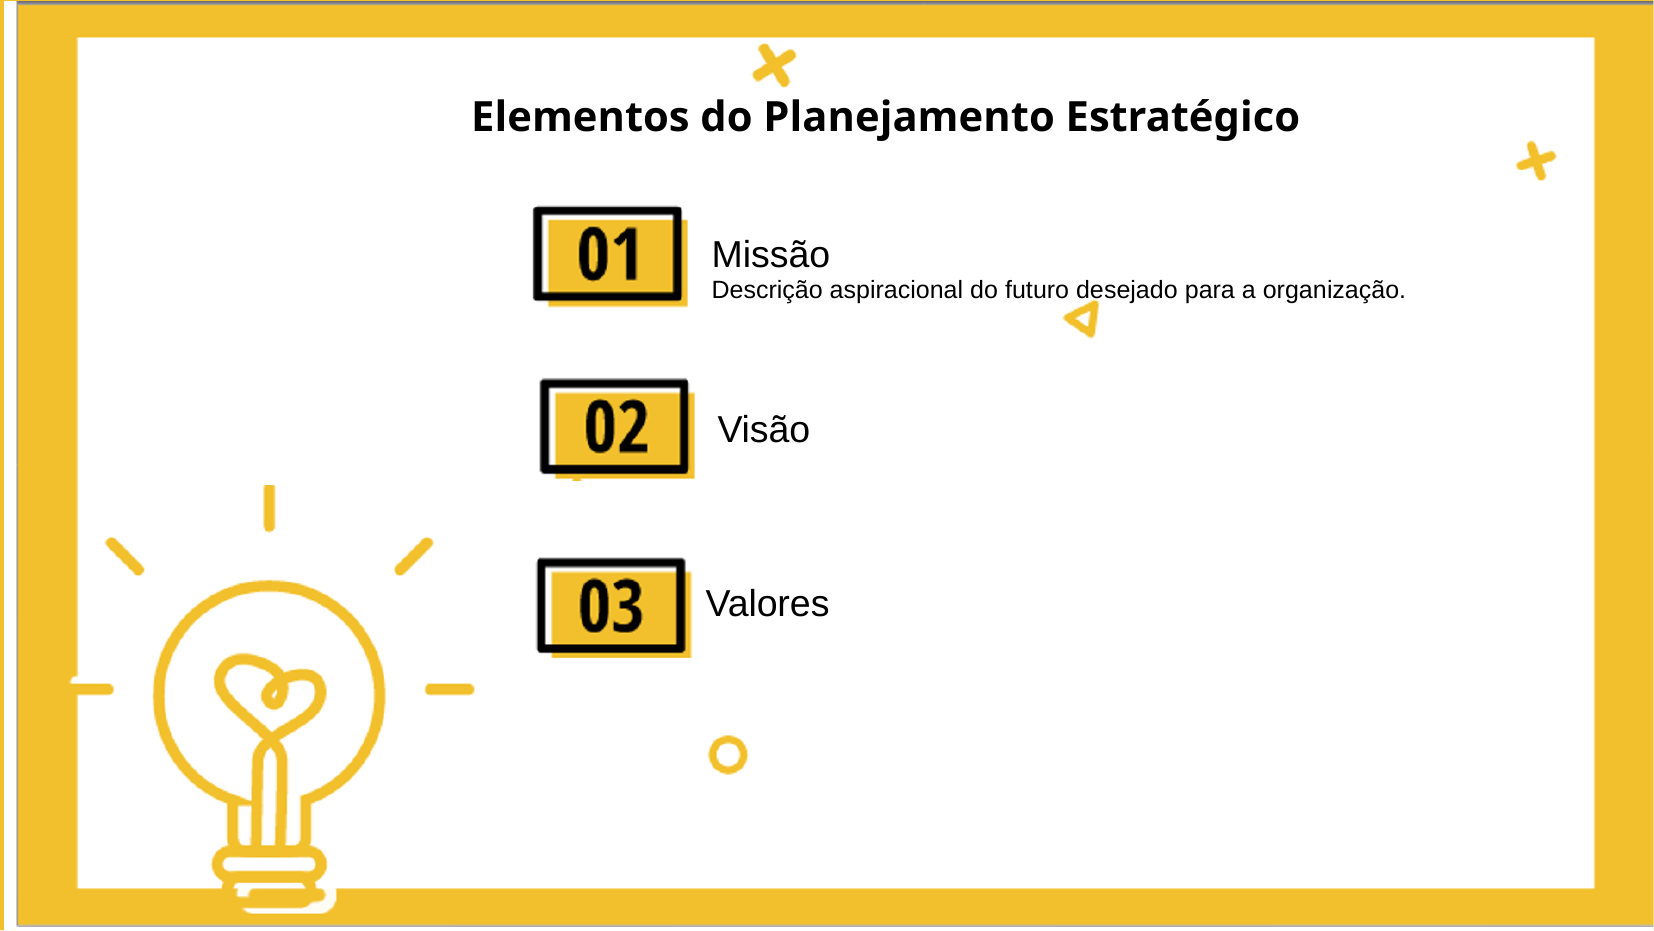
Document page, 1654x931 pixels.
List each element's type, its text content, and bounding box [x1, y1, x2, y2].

text_box Elementos do Planejamento Estratégico [295, 23, 1477, 207]
picture [4, 1, 1654, 931]
text_box Missão [696, 226, 846, 267]
text_box Valores [690, 575, 845, 632]
text_box Visão [702, 401, 826, 459]
text_box Descrição aspiracional do futuro desejado para a organização. [696, 267, 1506, 325]
